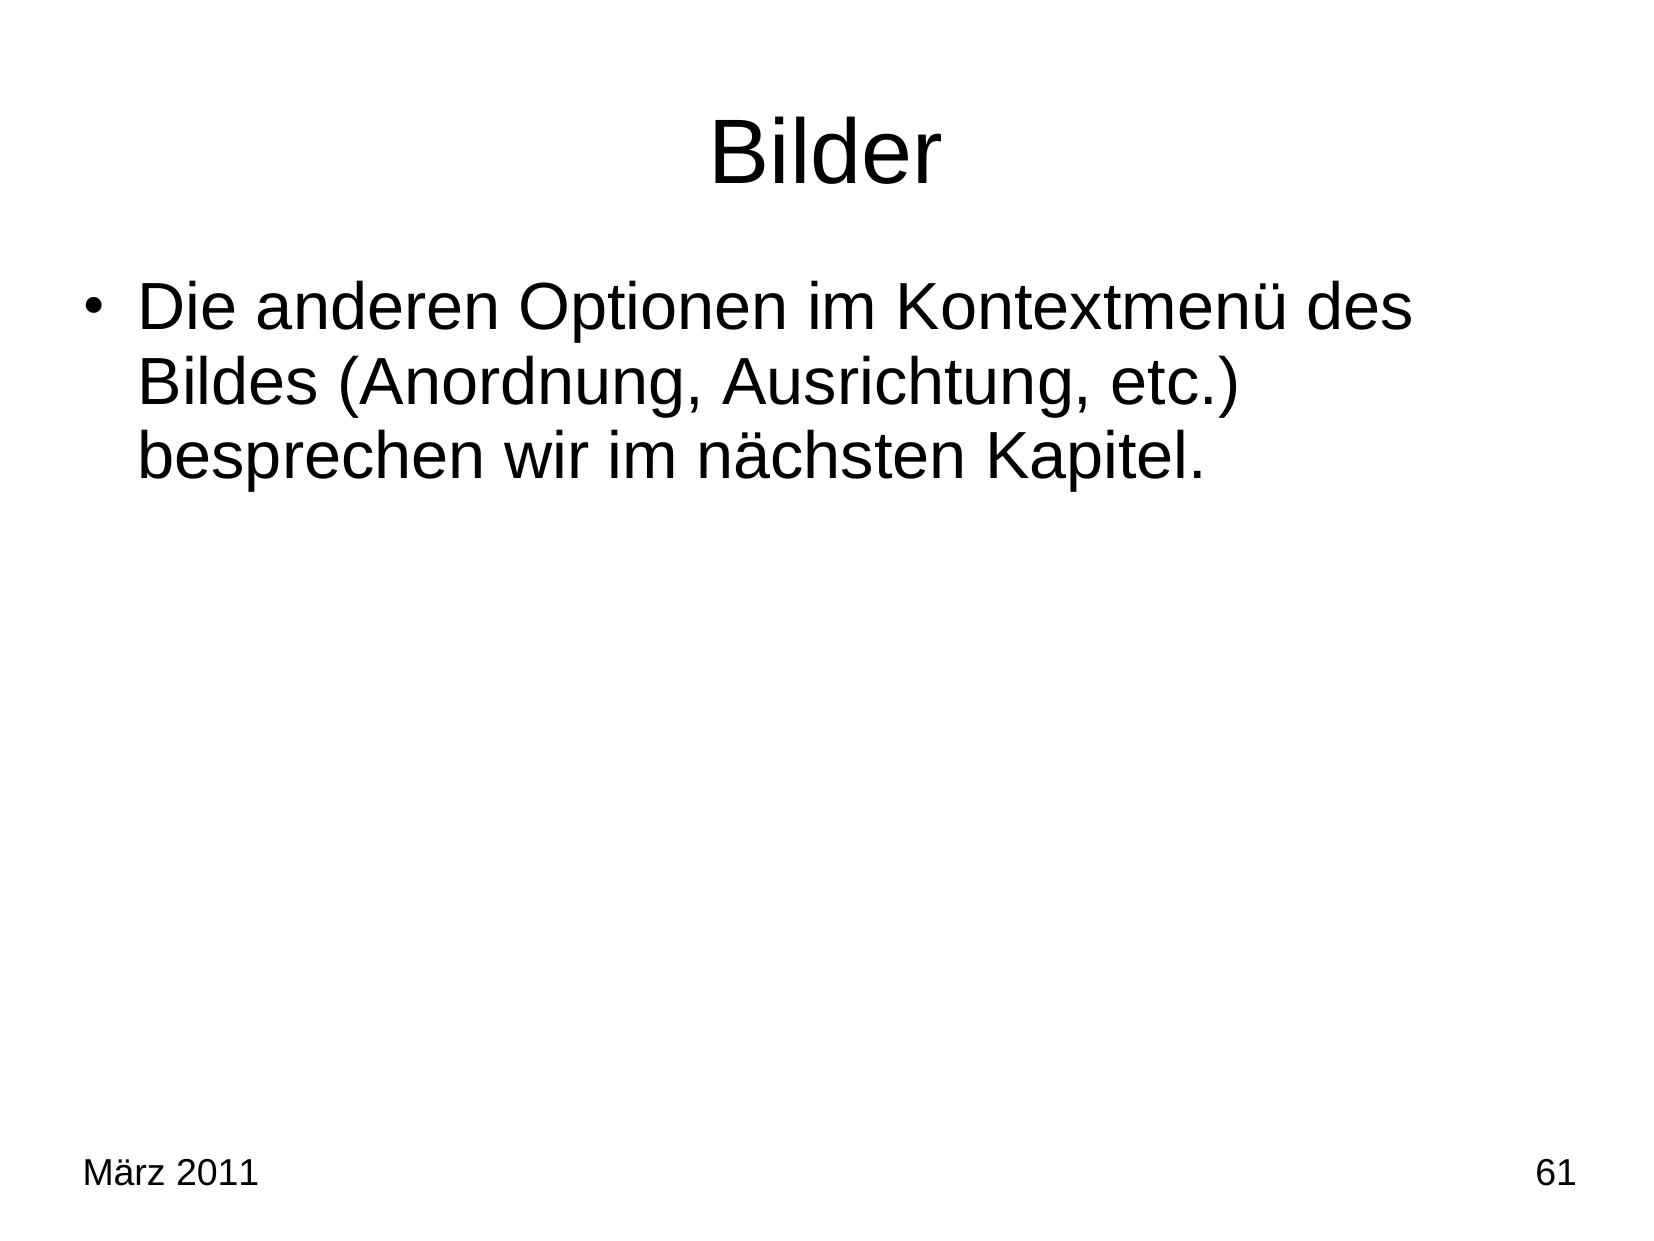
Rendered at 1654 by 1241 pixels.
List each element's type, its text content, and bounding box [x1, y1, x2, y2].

title Bilder [82, 49, 1571, 257]
list Die anderen Optionen im Kontextmenü des Bildes (Anordnung, Ausrichtung, etc.) besprechen wir im nächsten Kapitel. [82, 265, 1571, 1084]
